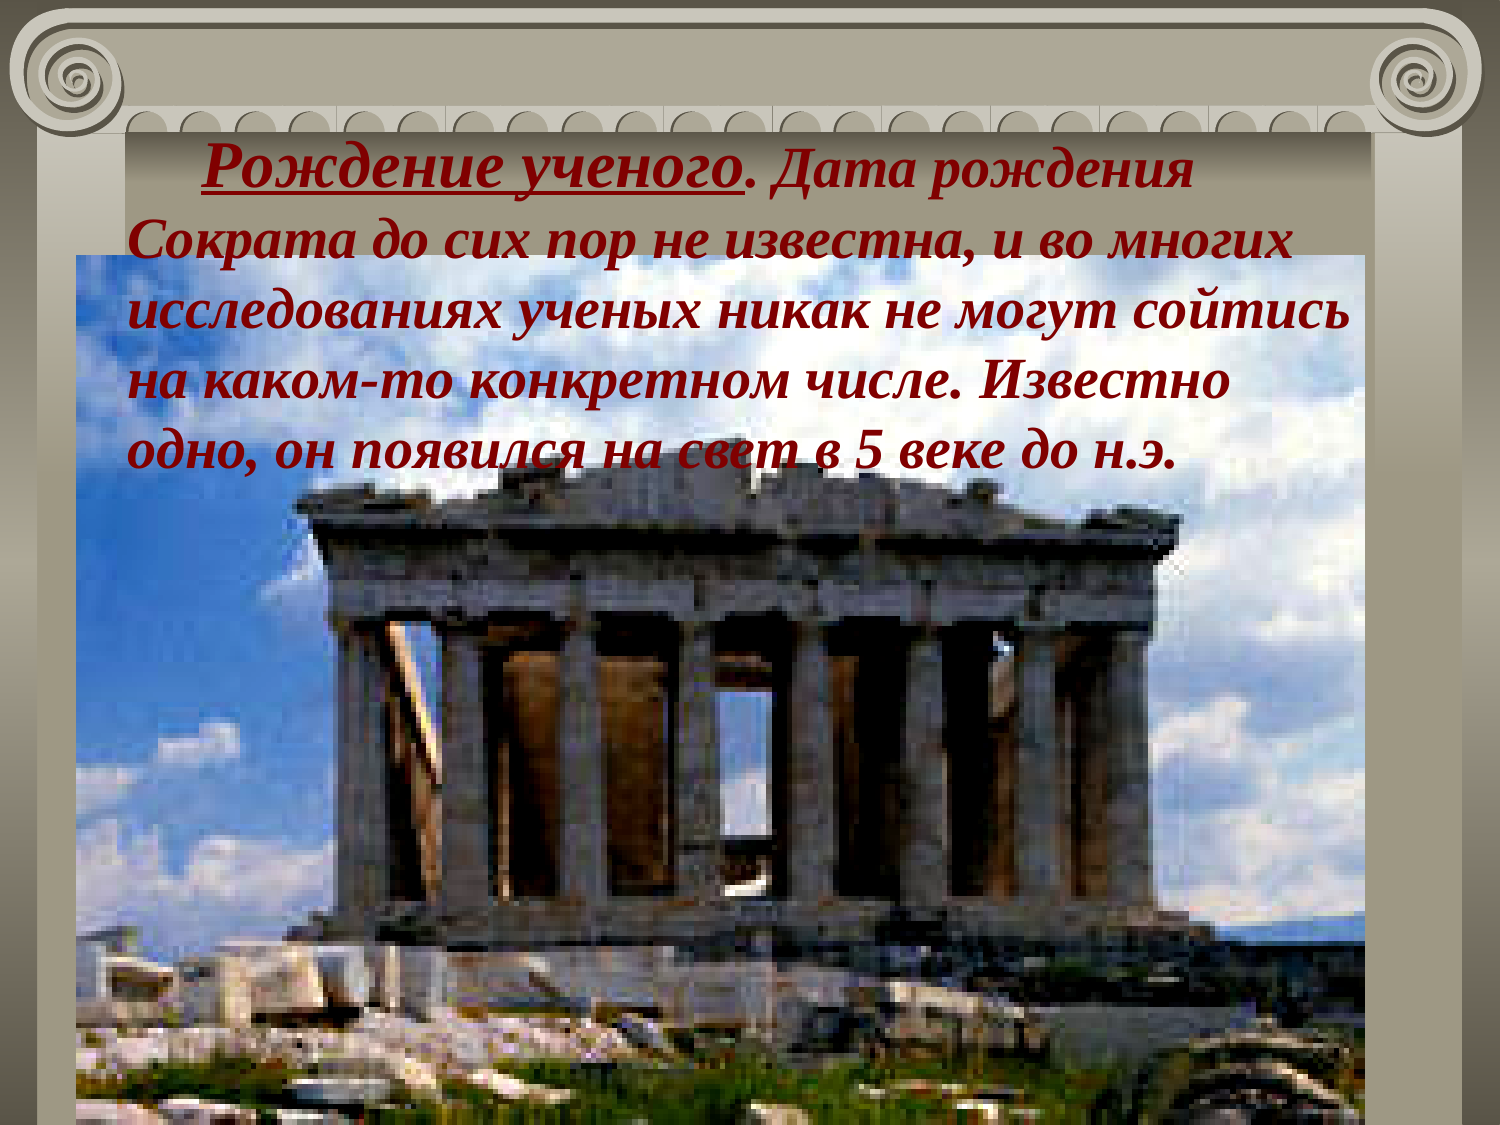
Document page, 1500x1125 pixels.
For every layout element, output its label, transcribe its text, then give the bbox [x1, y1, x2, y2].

text_box Рождение ученого. Дата рождения Сократа до сих пор не известна, и во многих исследованиях ученых никак не могут сойтись на каком-то конкретном числе. Известно одно, он появился на свет в 5 веке до н.э. [112, 70, 1377, 551]
picture [76, 255, 1365, 1125]
